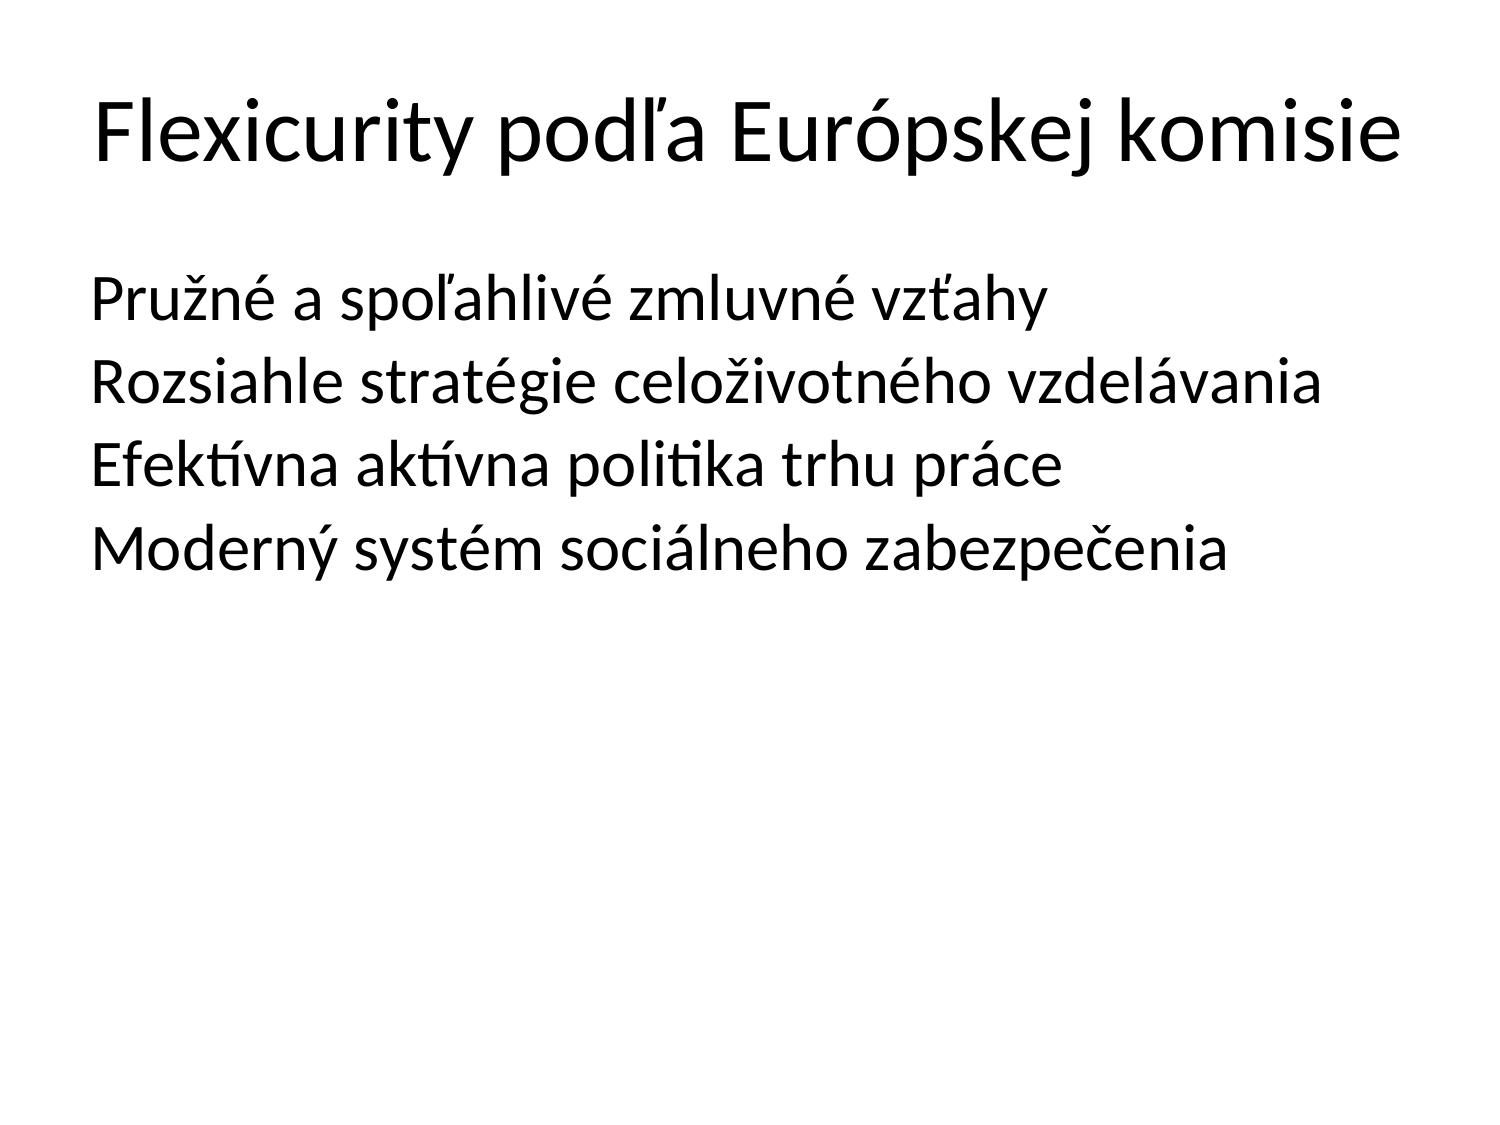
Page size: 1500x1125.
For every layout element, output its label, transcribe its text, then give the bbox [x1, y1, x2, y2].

list Pružné a spoľahlivé zmluvné vzťahy Rozsiahle stratégie celoživotného vzdelávania Efektívna aktívna politika trhu práce Moderný systém sociálneho zabezpečenia [75, 262, 1426, 1006]
title Flexicurity podľa Európskej komisie [75, 21, 1426, 257]
